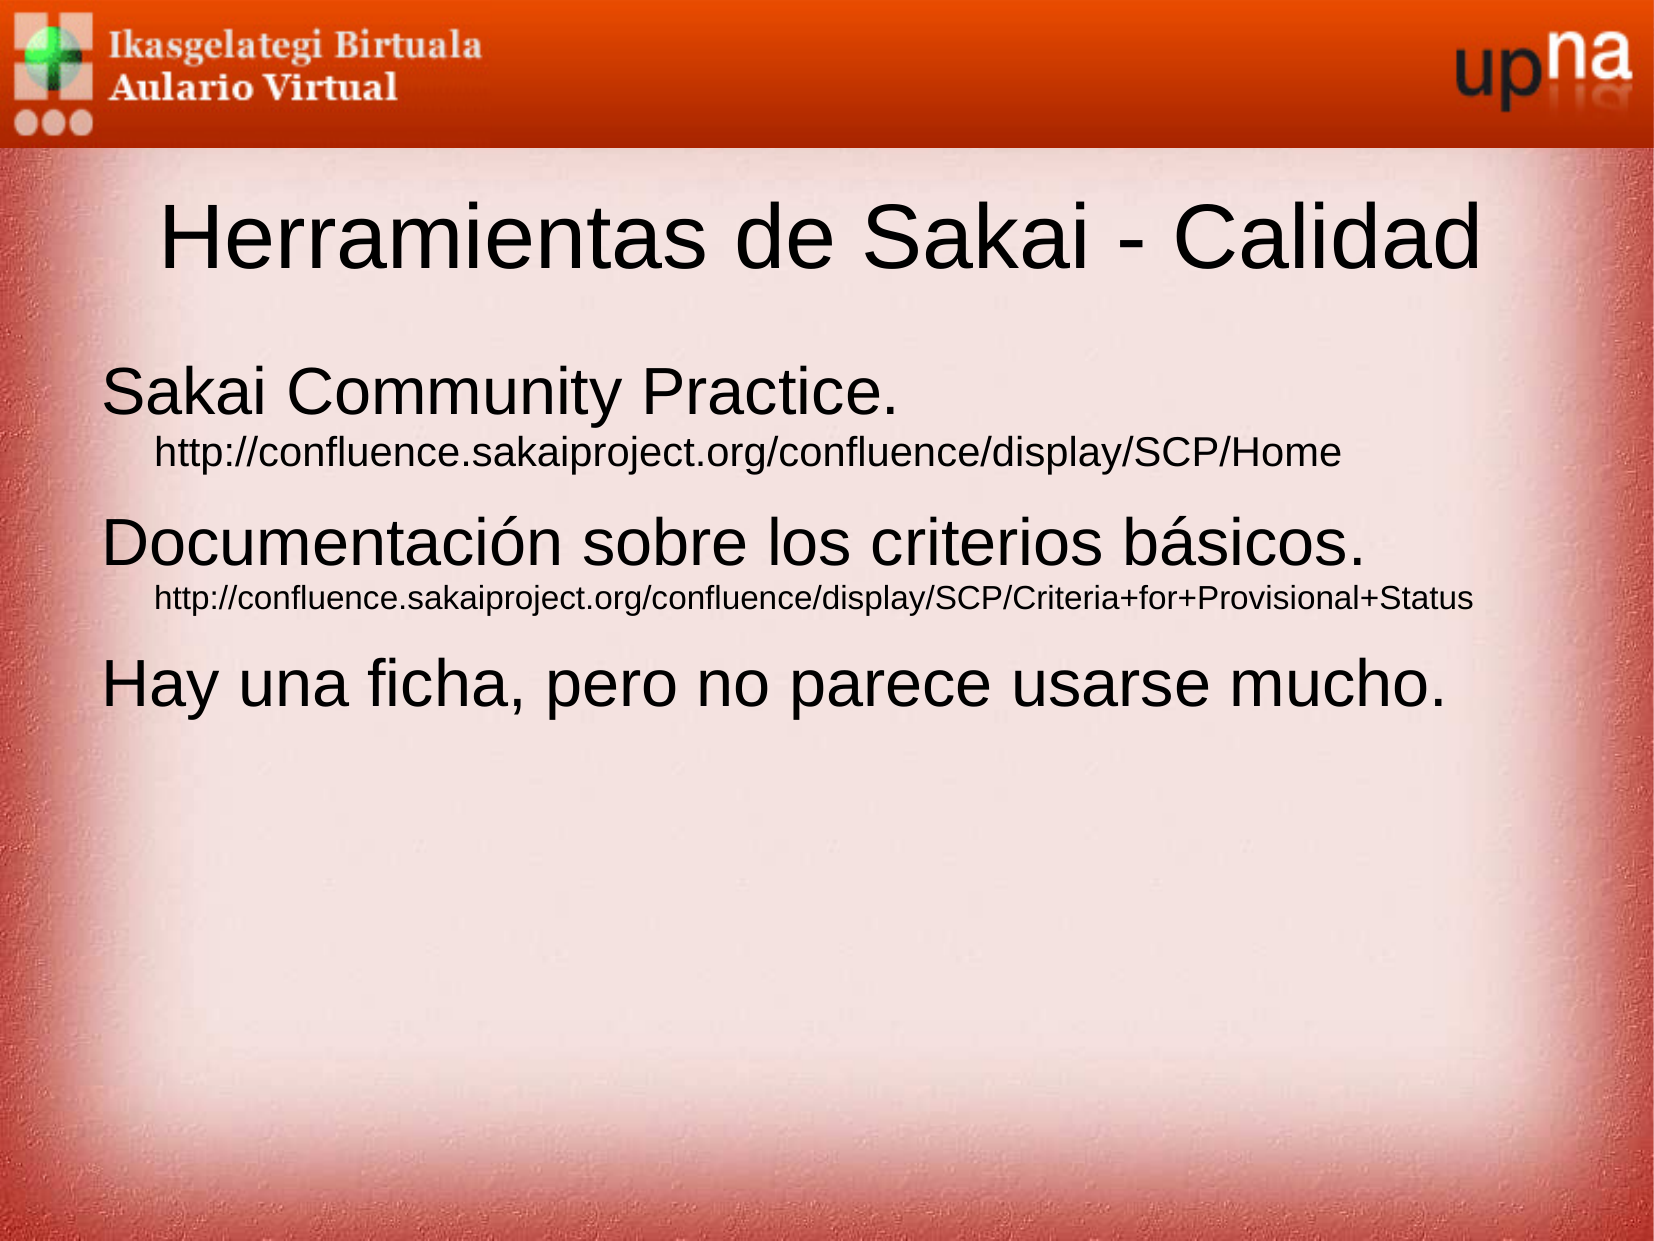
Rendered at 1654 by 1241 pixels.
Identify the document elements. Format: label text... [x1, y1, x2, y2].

list Sakai Community Practice. http://confluence.sakaiproject.org/confluence/display/SCP/Home Documentación sobre los criterios básicos. http://confluence.sakaiproject.org/confluence/display/SCP/Criteria+for+Provisional+Status Hay una ficha, pero no parece usarse mucho. [83, 354, 1572, 1095]
picture [0, 0, 1654, 1241]
title Herramientas de Sakai - Calidad [77, 148, 1566, 326]
